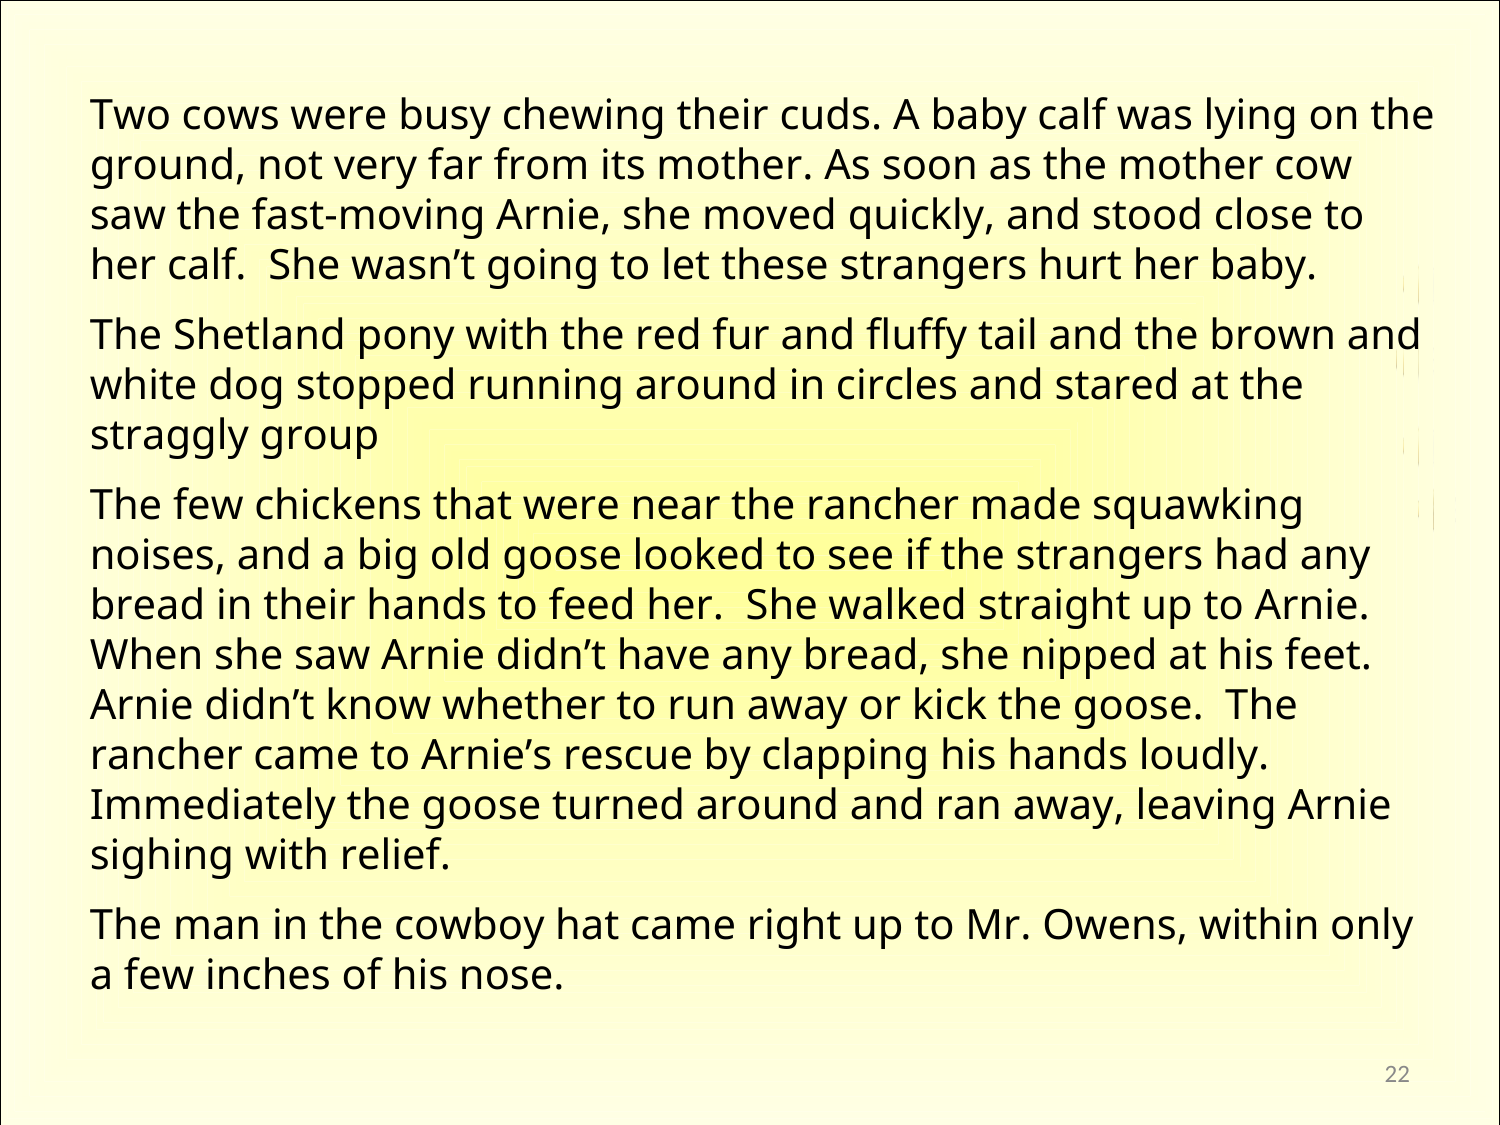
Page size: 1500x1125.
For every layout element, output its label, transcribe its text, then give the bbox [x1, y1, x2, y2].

text_box <number> [1074, 1042, 1426, 1103]
text_box [0, 0, 1500, 1125]
text_box Two cows were busy chewing their cuds. A baby calf was lying on the ground, not very far from its mother. As soon as the mother cow saw the fast-moving Arnie, she moved quickly, and stood close to her calf. She wasn’t going to let these strangers hurt her baby. The Shetland pony with the red fur and fluffy tail and the brown and white dog stopped running around in circles and stared at the straggly group The few chickens that were near the rancher made squawking noises, and a big old goose looked to see if the strangers had any bread in their hands to feed her. She walked straight up to Arnie. When she saw Arnie didn’t have any bread, she nipped at his feet. Arnie didn’t know whether to run away or kick the goose. The rancher came to Arnie’s rescue by clapping his hands loudly. Immediately the goose turned around and ran away, leaving Arnie sighing with relief. The man in the cowboy hat came right up to Mr. Owens, within only a few inches of his nose. [74, 80, 1450, 1006]
